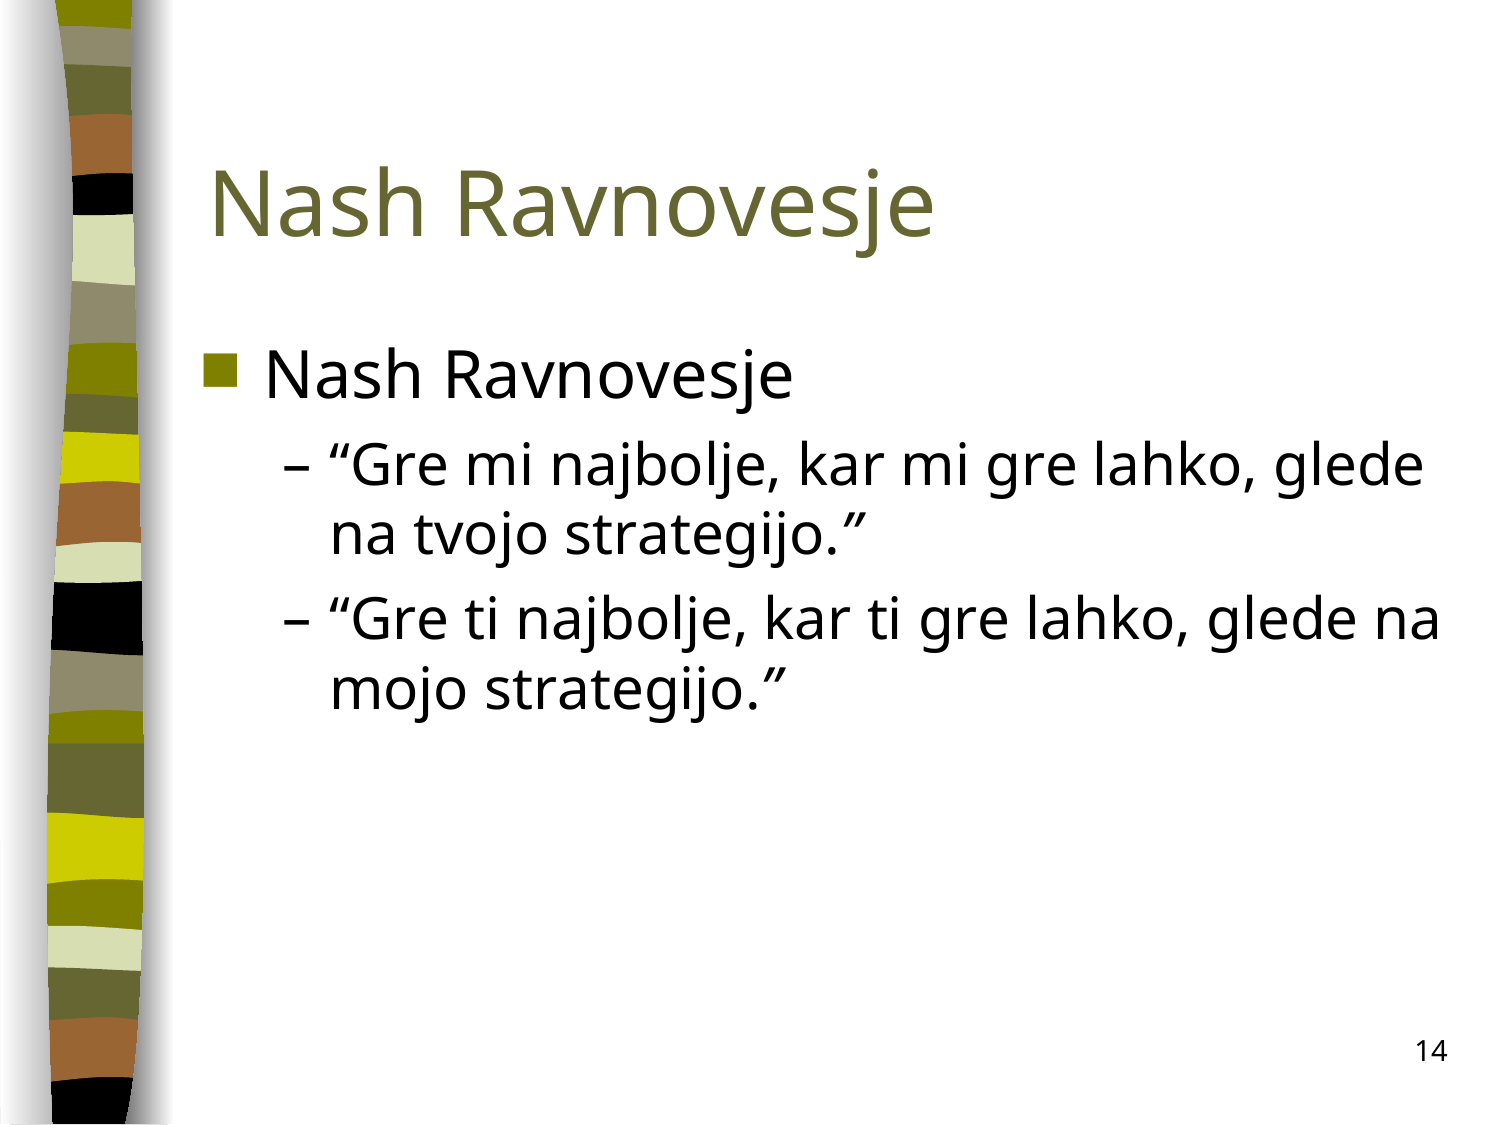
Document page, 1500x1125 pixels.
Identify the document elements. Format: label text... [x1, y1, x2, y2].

title Nash Ravnovesje [192, 74, 1468, 263]
list Nash Ravnovesje “Gre mi najbolje, kar mi gre lahko, glede na tvojo strategijo.” “Gre ti najbolje, kar ti gre lahko, glede na mojo strategijo.” [192, 324, 1468, 1001]
text_box <number> [1149, 1025, 1463, 1101]
